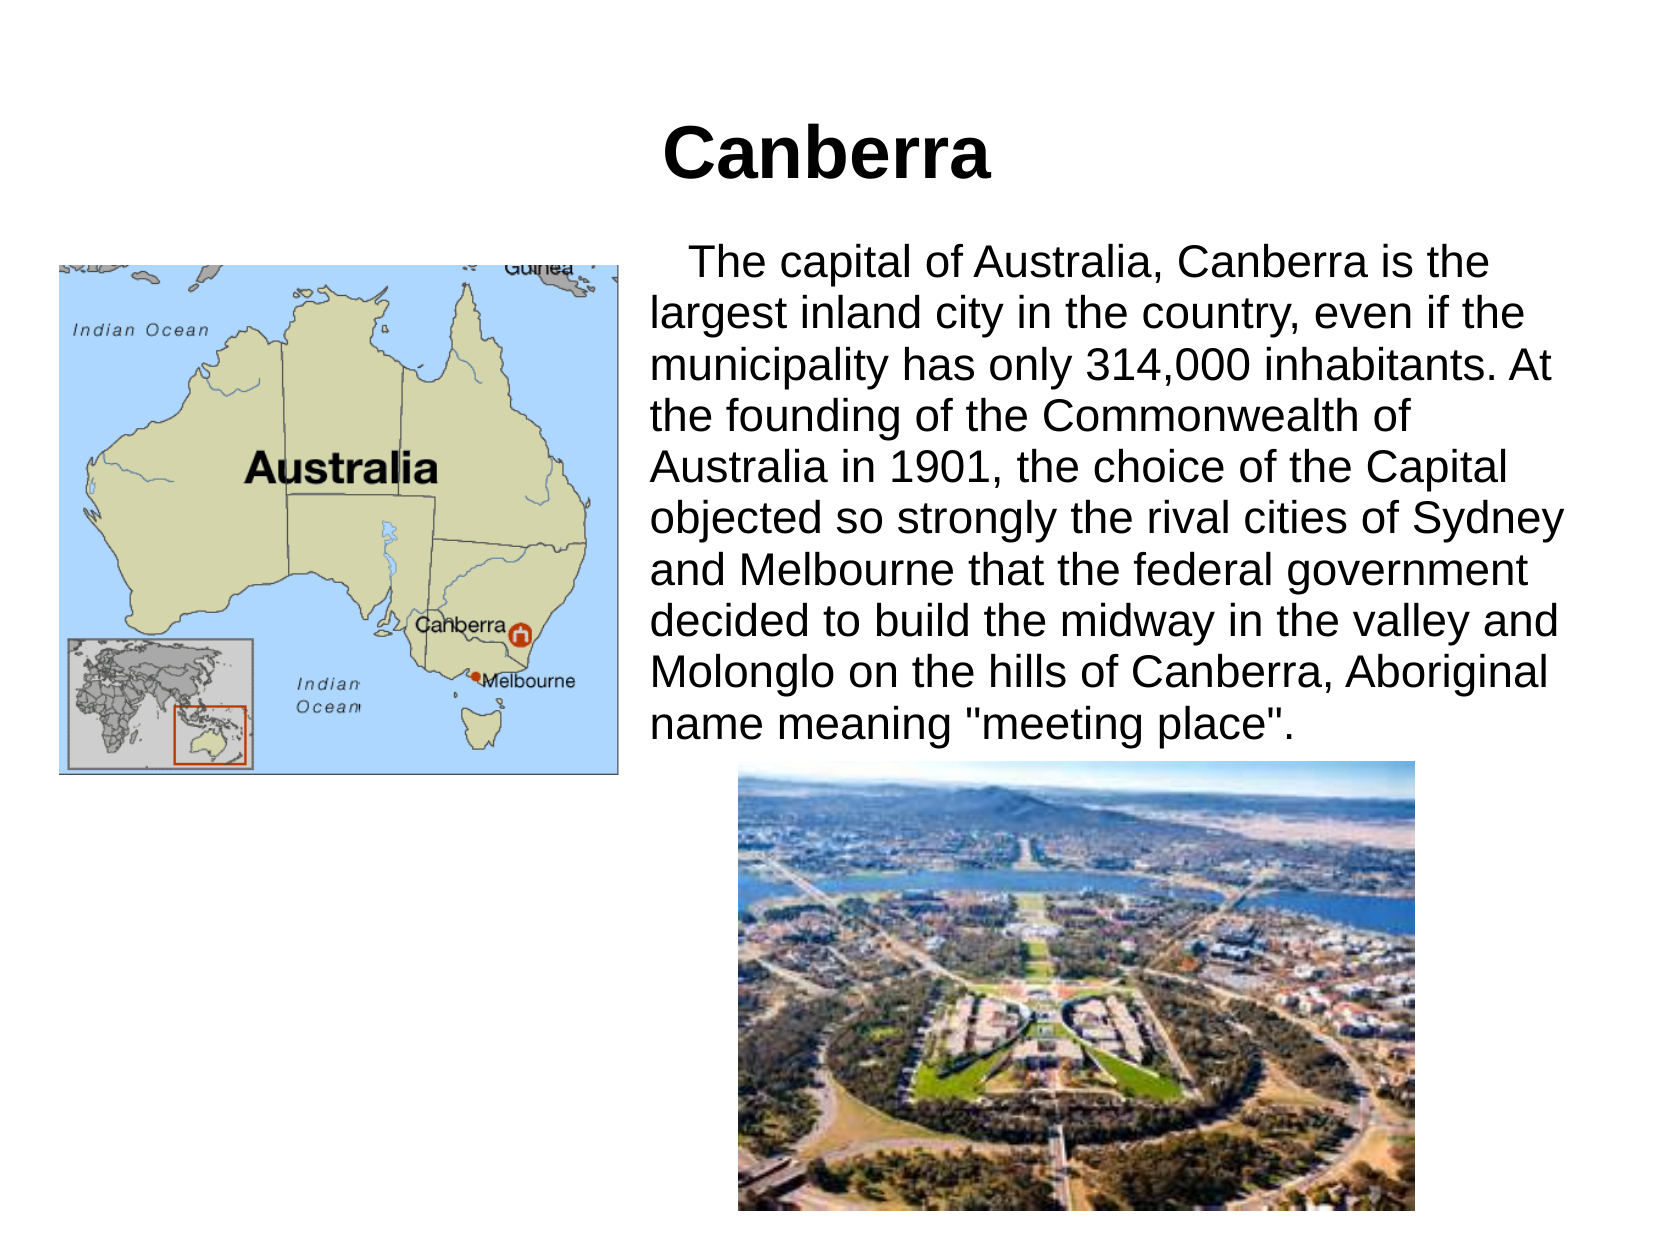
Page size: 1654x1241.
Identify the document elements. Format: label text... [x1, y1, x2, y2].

title Canberra [82, 56, 1571, 250]
picture [738, 761, 1415, 1211]
list The capital of Australia, Canberra is the largest inland city in the country, even if the municipality has only 314,000 inhabitants. At the founding of the Commonwealth of Australia in 1901, the choice of the Capital objected so strongly the rival cities of Sydney and Melbourne that the federal government decided to build the midway in the valley and Molonglo on the hills of Canberra, Aboriginal name meaning "meeting place". [649, 236, 1572, 801]
picture [59, 265, 621, 775]
